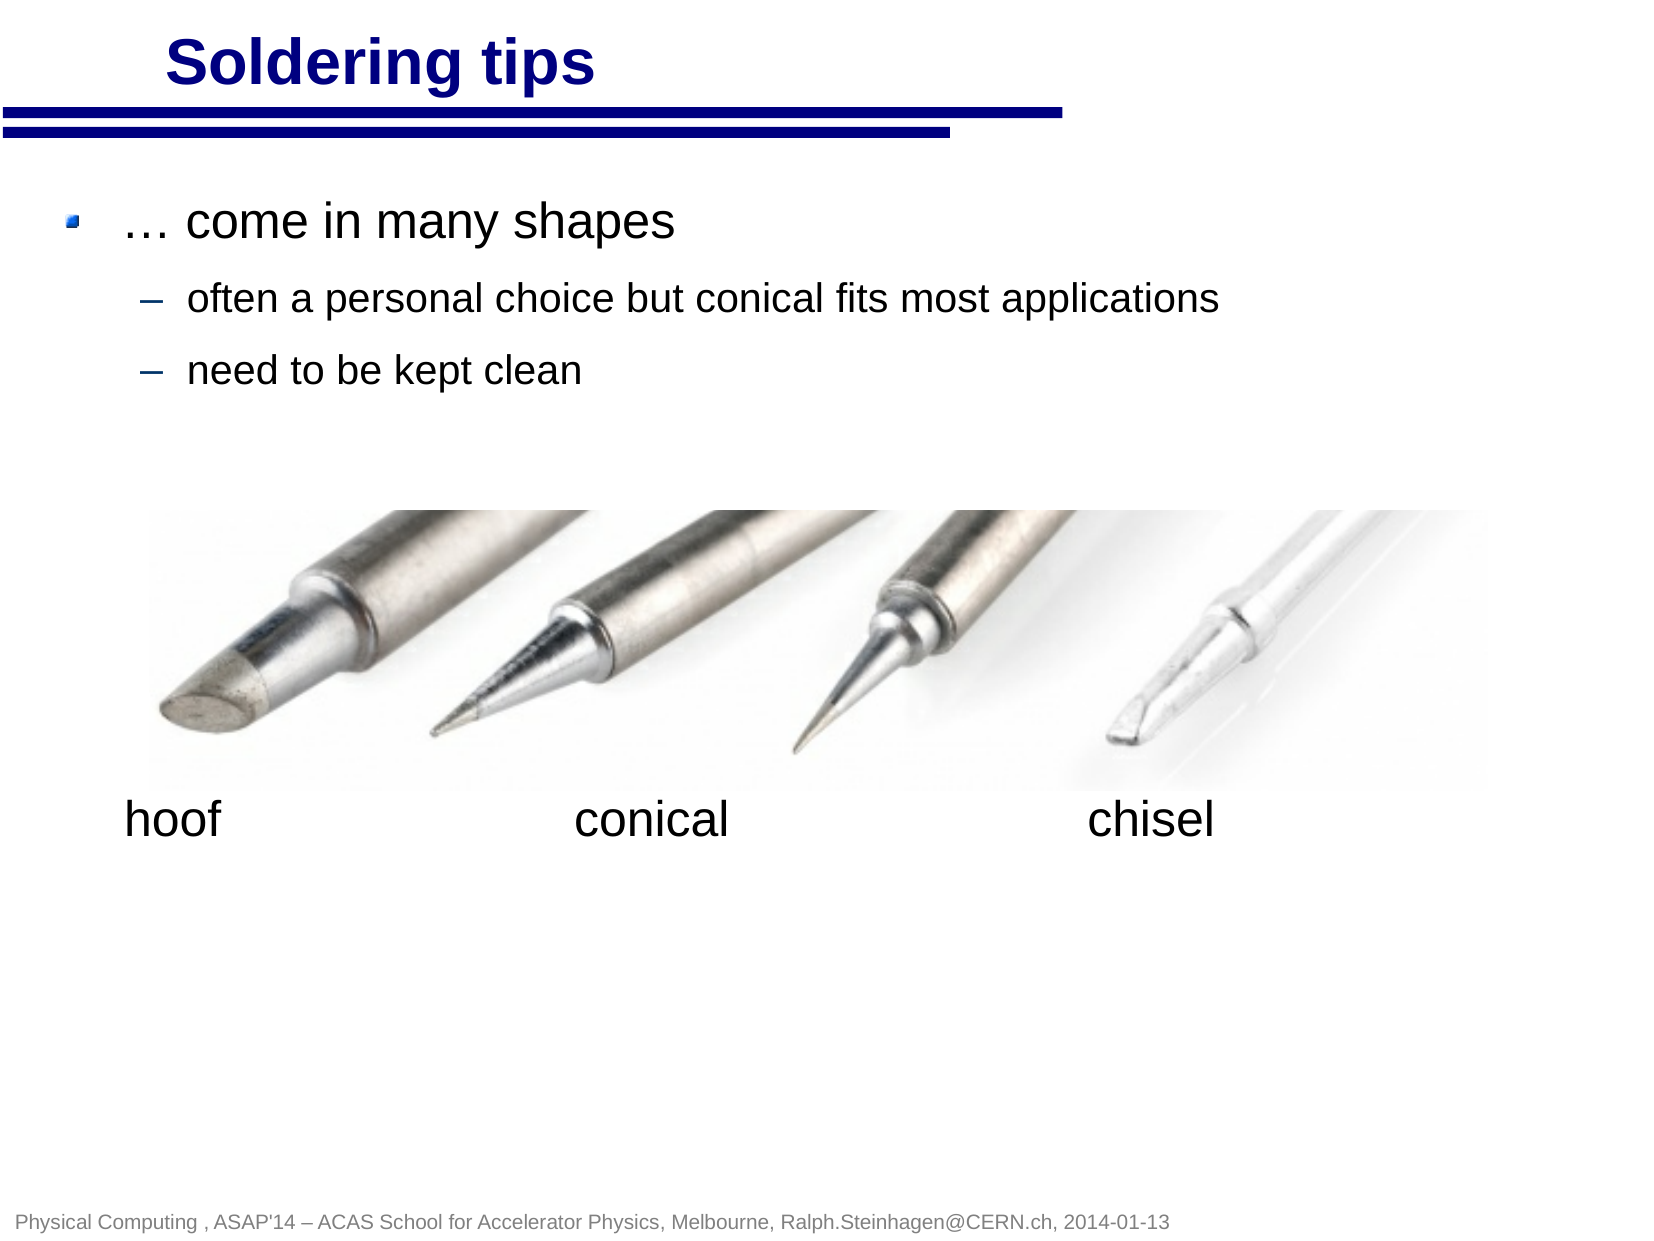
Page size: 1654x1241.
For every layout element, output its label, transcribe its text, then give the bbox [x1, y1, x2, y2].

text_box conical [543, 791, 760, 847]
title Soldering tips [165, 0, 1323, 124]
picture [149, 510, 1488, 792]
list … come in many shapes often a personal choice but conical fits most applications need to be kept clean [65, 192, 1628, 1205]
text_box chisel [1043, 791, 1259, 847]
text_box hoof [65, 791, 281, 847]
